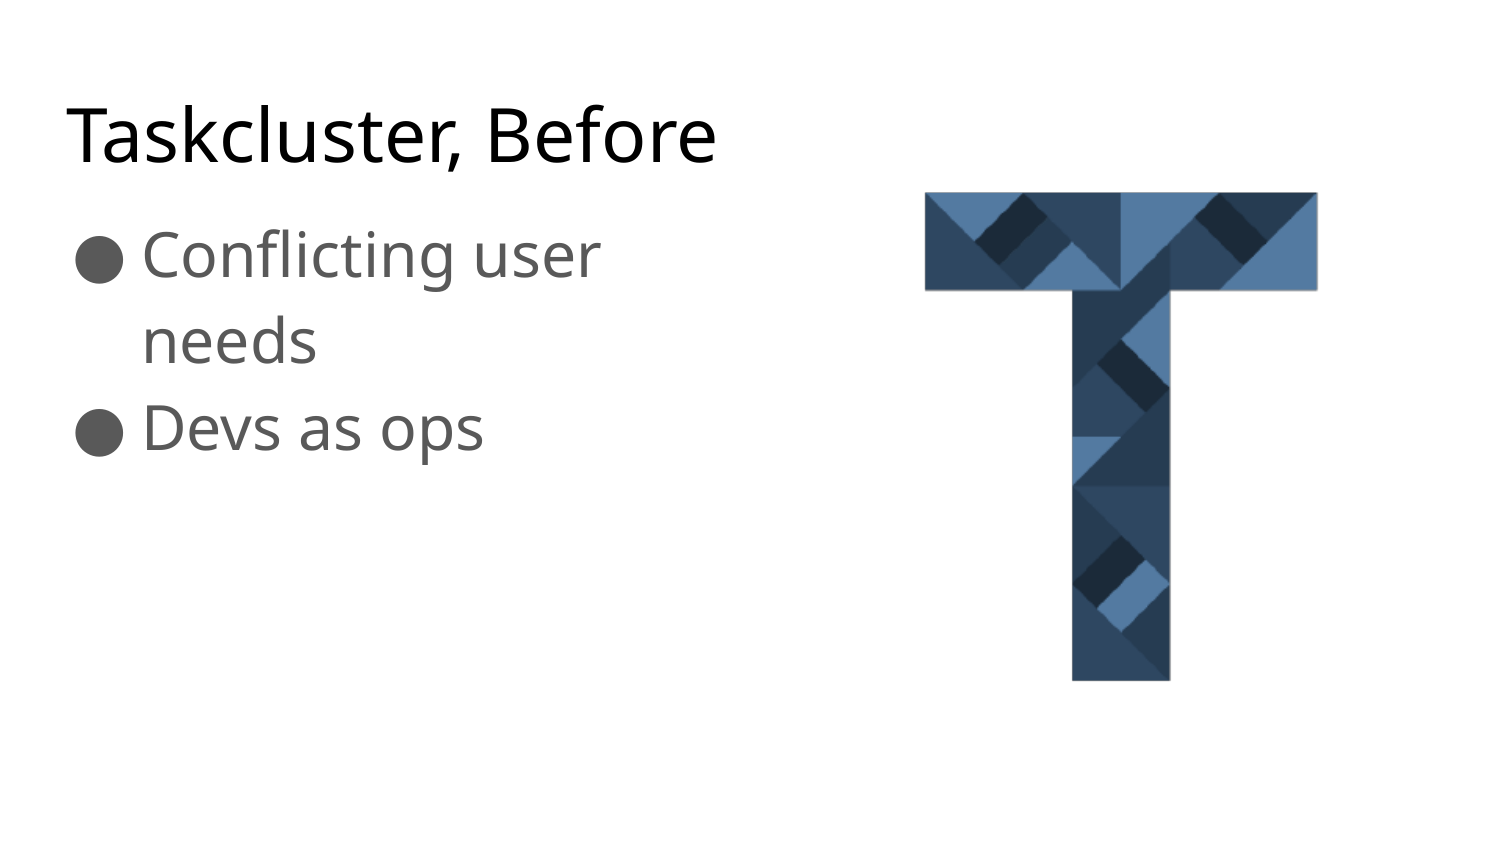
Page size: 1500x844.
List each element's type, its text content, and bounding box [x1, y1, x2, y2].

title Taskcluster, Before [51, 72, 1449, 167]
list Conflicting user needs Devs as ops [51, 189, 793, 750]
picture [808, 124, 1434, 750]
